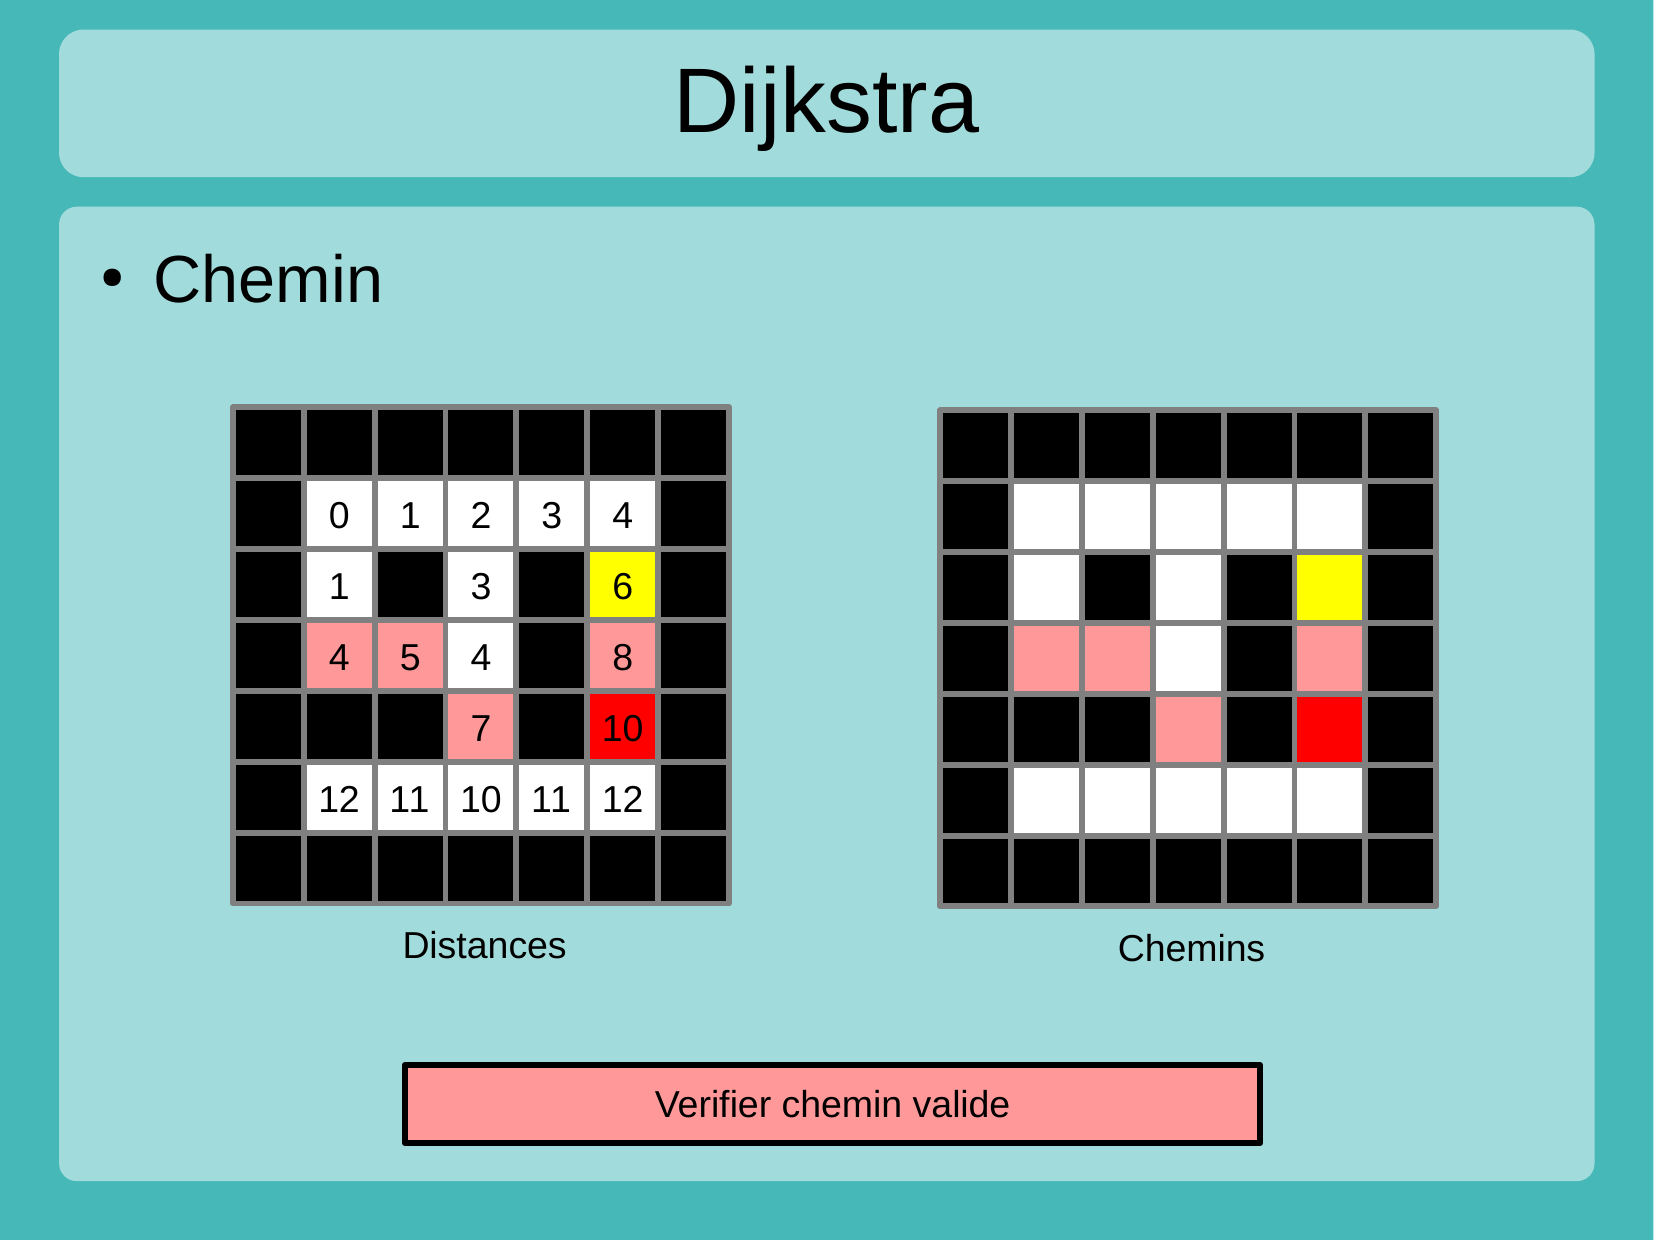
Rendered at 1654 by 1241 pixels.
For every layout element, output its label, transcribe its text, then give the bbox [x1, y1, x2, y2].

text_box [232, 407, 729, 904]
text_box 5 [375, 620, 445, 690]
text_box Chemins [911, 920, 1473, 977]
text_box 7 [445, 690, 516, 761]
text_box 3 [516, 478, 587, 549]
text_box 4 [445, 620, 516, 690]
text_box 0 [303, 478, 375, 549]
text_box 8 [587, 620, 659, 690]
text_box 4 [303, 620, 375, 690]
text_box 4 [587, 478, 659, 549]
text_box 12 [587, 761, 659, 832]
text_box 11 [516, 761, 587, 832]
text_box 10 [587, 690, 659, 761]
text_box 11 [375, 761, 445, 832]
list Chemin [82, 242, 1571, 962]
text_box [940, 410, 1437, 907]
text_box 3 [445, 549, 516, 620]
text_box Distances [203, 917, 766, 974]
text_box 6 [587, 549, 659, 620]
text_box 12 [303, 761, 375, 832]
text_box 10 [445, 761, 516, 832]
text_box 1 [303, 549, 375, 620]
text_box 2 [445, 478, 516, 549]
title Dijkstra [0, 41, 1654, 160]
text_box 1 [375, 478, 445, 549]
text_box Verifier chemin valide [405, 1065, 1261, 1144]
